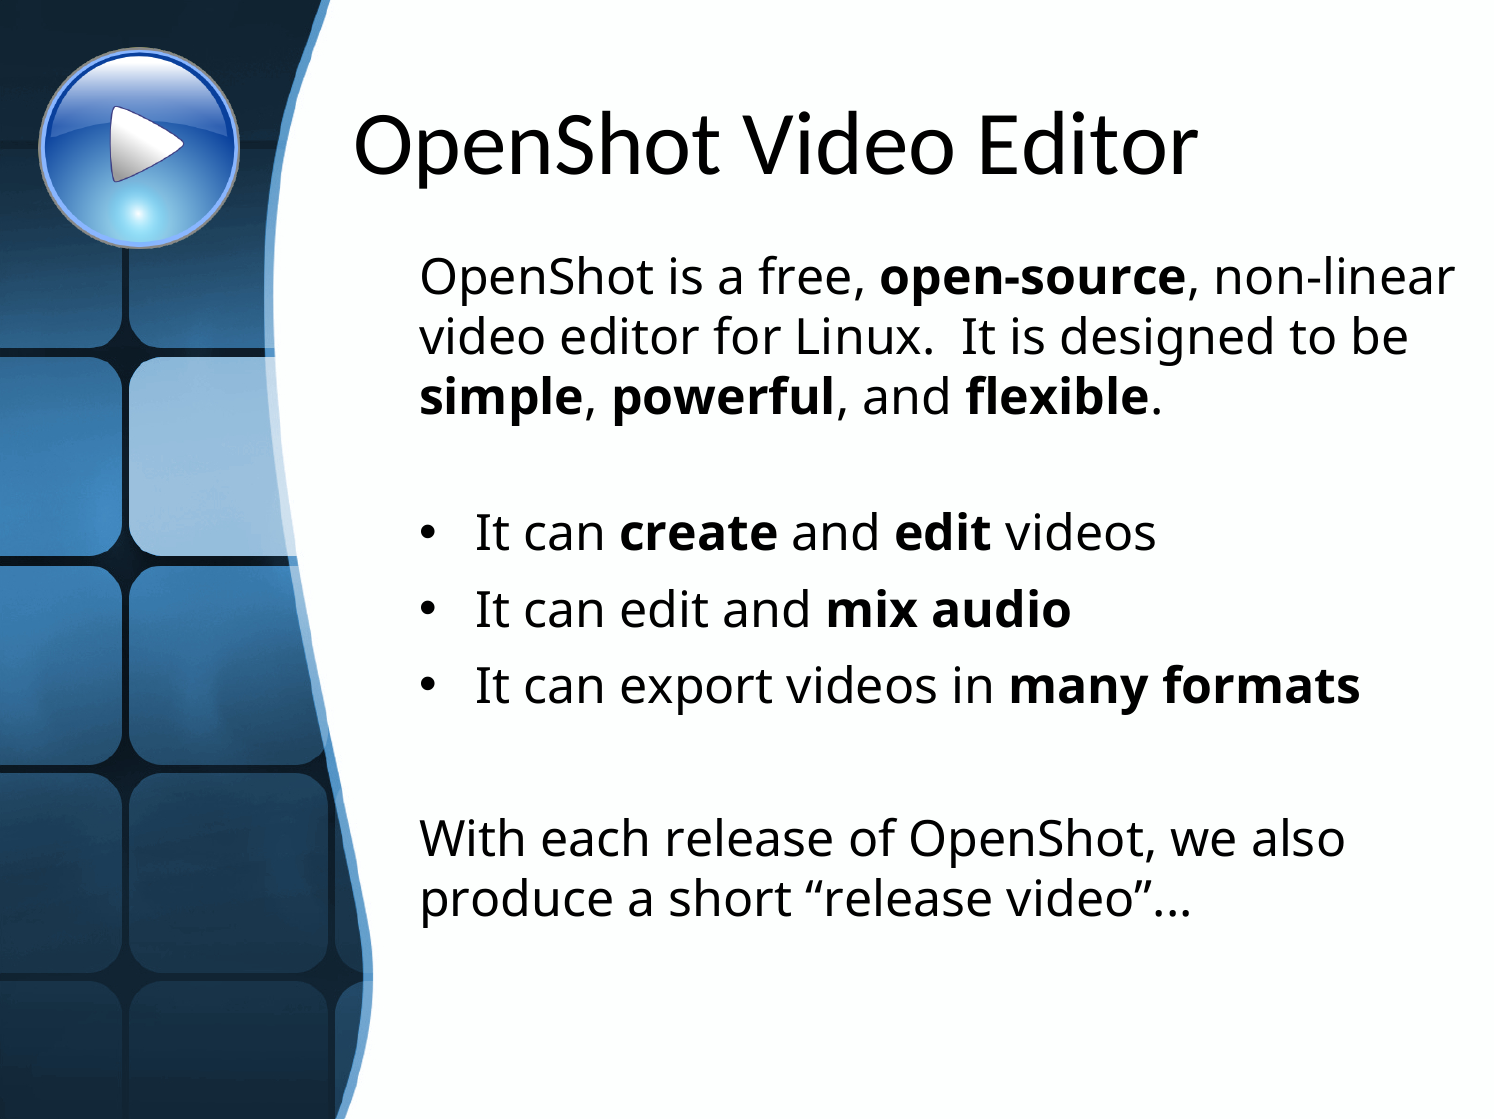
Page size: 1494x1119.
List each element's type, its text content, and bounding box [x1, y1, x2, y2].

picture [0, 0, 1494, 1119]
list OpenShot is a free, open-source, non-linear video editor for Linux. It is designed to be simple, powerful, and flexible. It can create and edit videos It can edit and mix audio It can export videos in many formats With each release of OpenShot, we also produce a short “release video”... [404, 236, 1486, 1096]
title OpenShot Video Editor [338, 44, 1420, 232]
